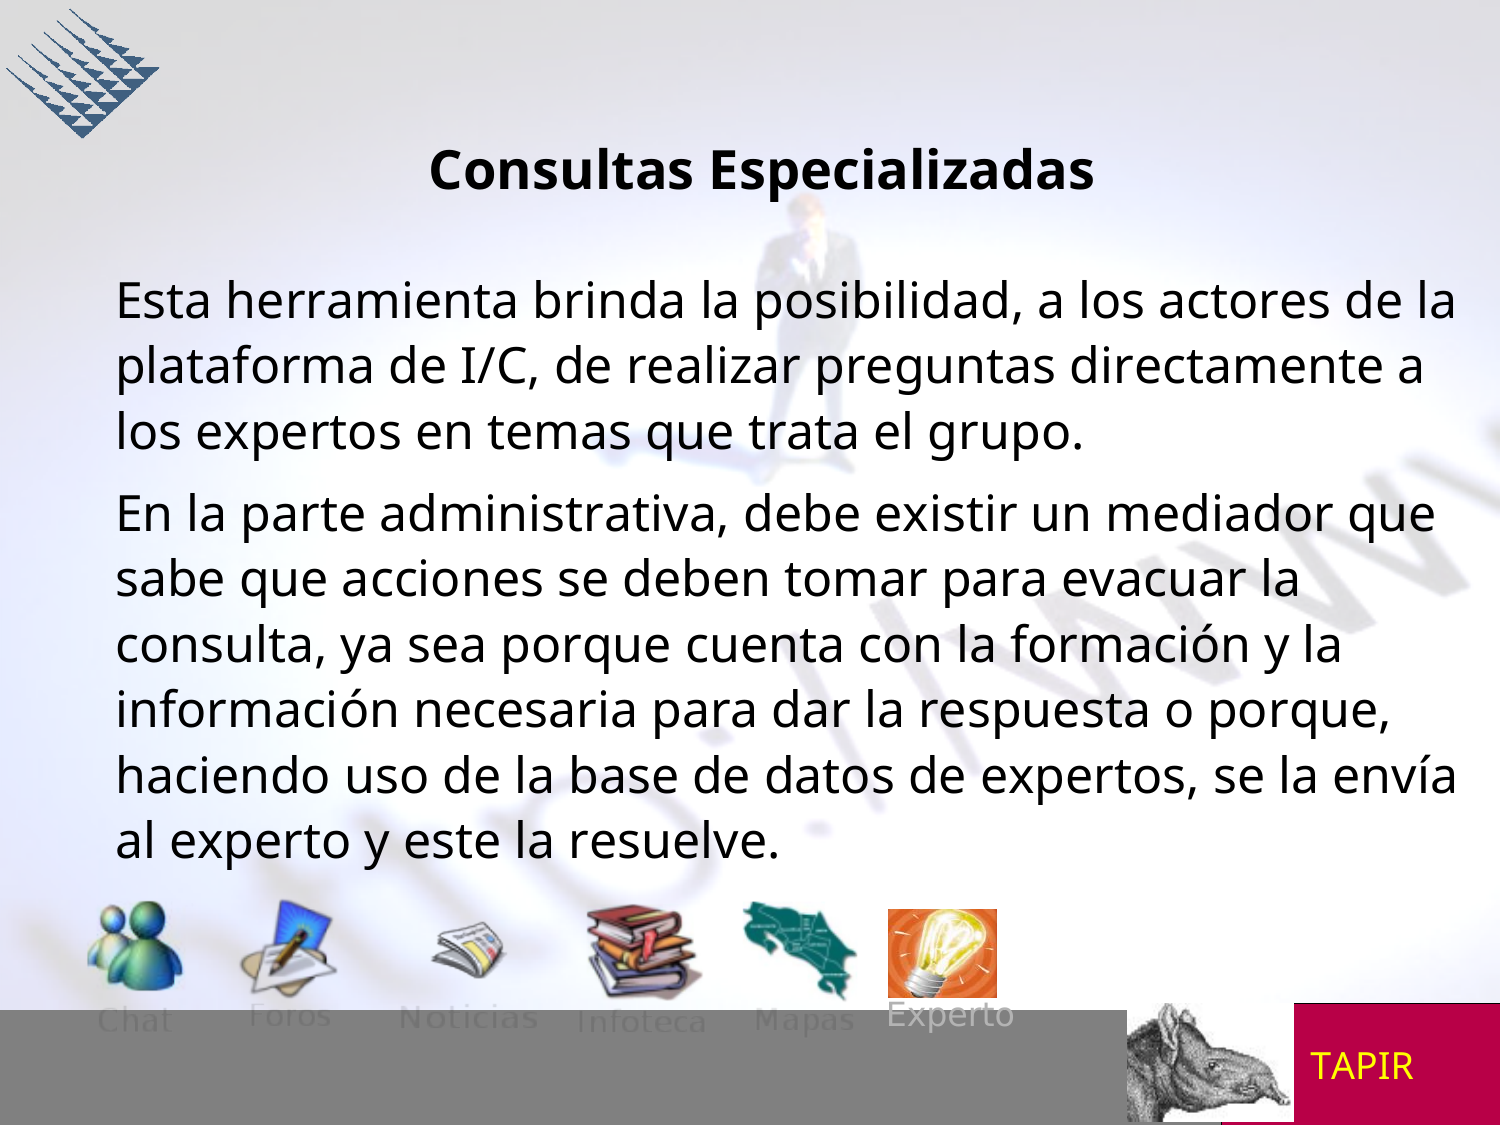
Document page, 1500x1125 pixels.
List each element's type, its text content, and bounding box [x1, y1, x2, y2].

picture [564, 897, 719, 1046]
picture [0, 0, 163, 144]
picture [1127, 1003, 1294, 1123]
text_box TAPIR [1221, 1003, 1500, 1125]
title Consultas Especializadas [62, 45, 1463, 293]
picture [888, 909, 997, 998]
text_box Experto [885, 997, 1034, 1036]
picture [59, 885, 361, 1049]
list Esta herramienta brinda la posibilidad, a los actores de la plataforma de I/C, de realizar preguntas directamente a los expertos en temas que trata el grupo. En la parte administrativa, debe existir un mediador que sabe que acciones se deben tomar para evacuar la consulta, ya sea porque cuenta con la formación y la información necesaria para dar la respuesta o porque, haciendo uso de la base de datos de expertos, se la envía al experto y este la resuelve. [59, 265, 1460, 950]
picture [382, 897, 553, 1050]
picture [726, 896, 879, 1048]
